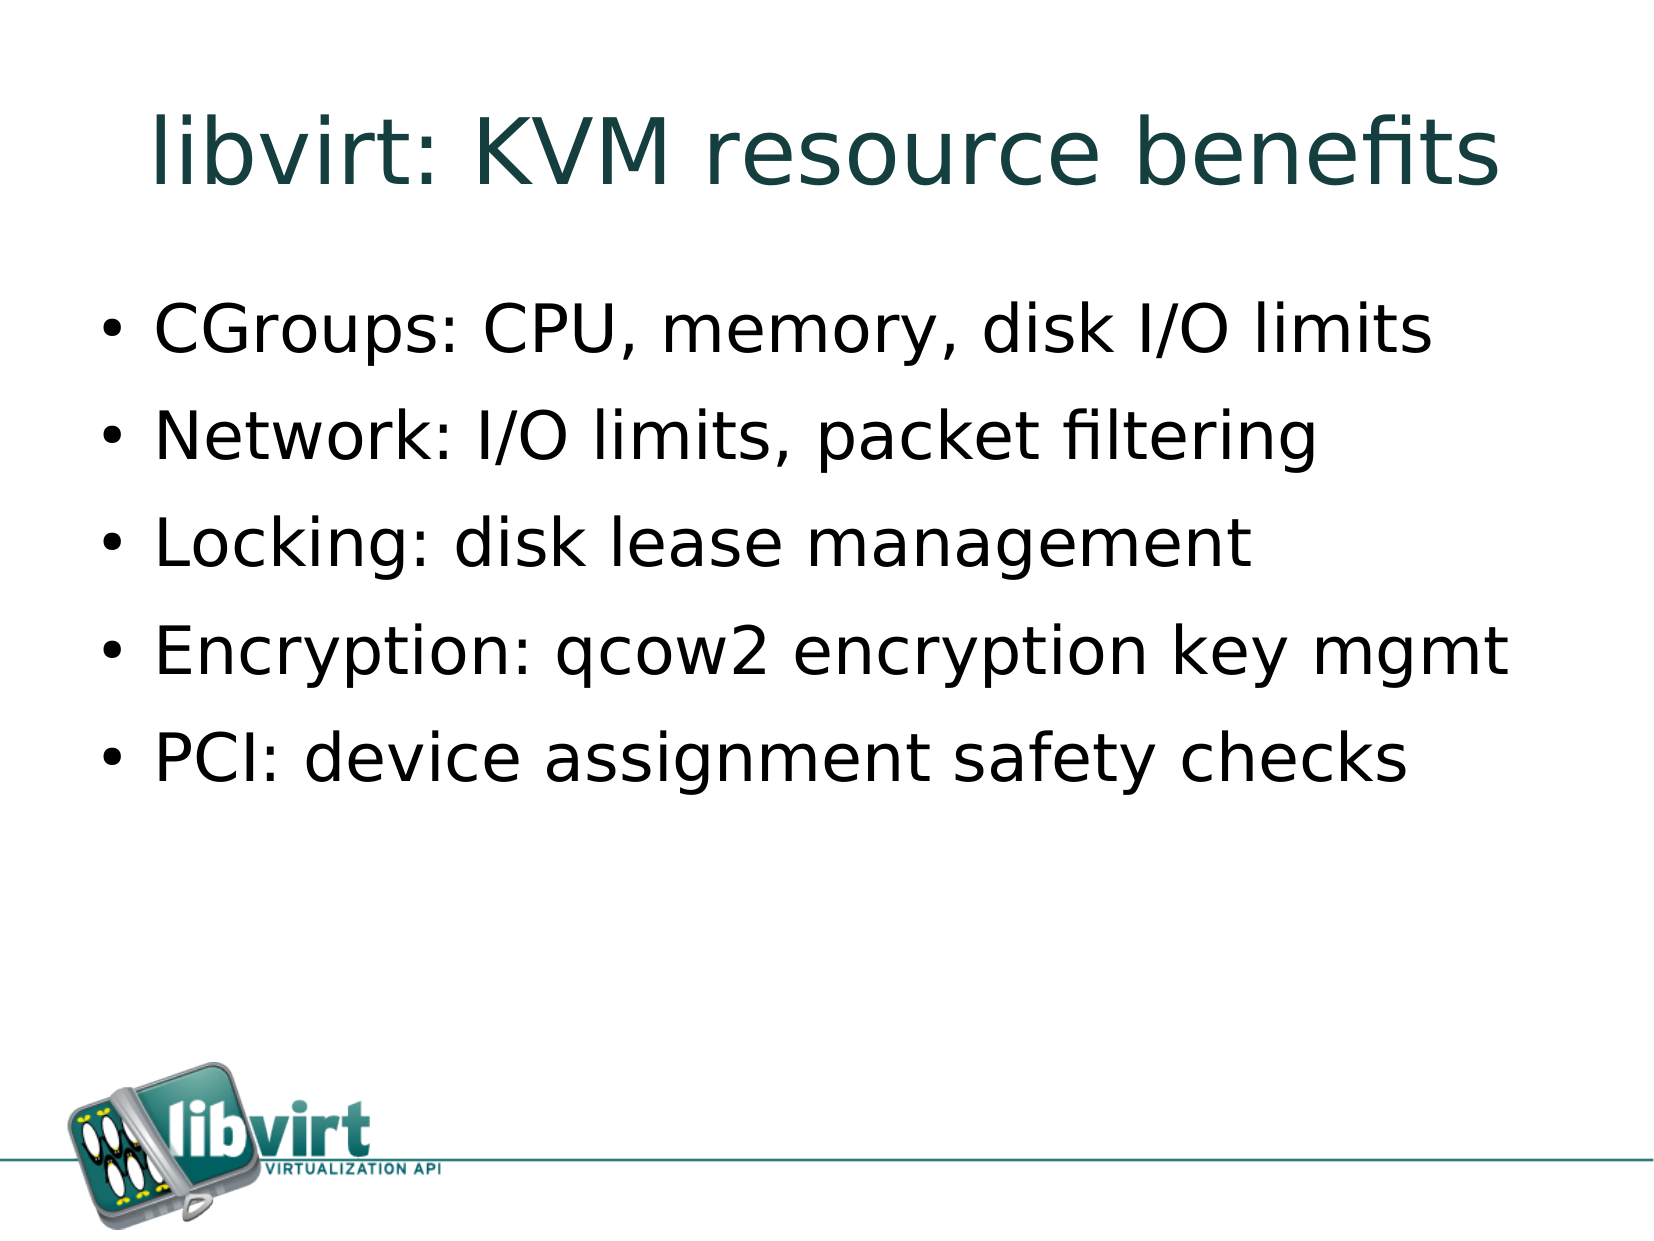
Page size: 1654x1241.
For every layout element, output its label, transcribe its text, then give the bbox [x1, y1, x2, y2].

picture [0, 1062, 1654, 1230]
title libvirt: KVM resource benefits [82, 49, 1571, 257]
list CGroups: CPU, memory, disk I/O limits Network: I/O limits, packet filtering Locking: disk lease management Encryption: qcow2 encryption key mgmt PCI: device assignment safety checks [82, 290, 1571, 1062]
